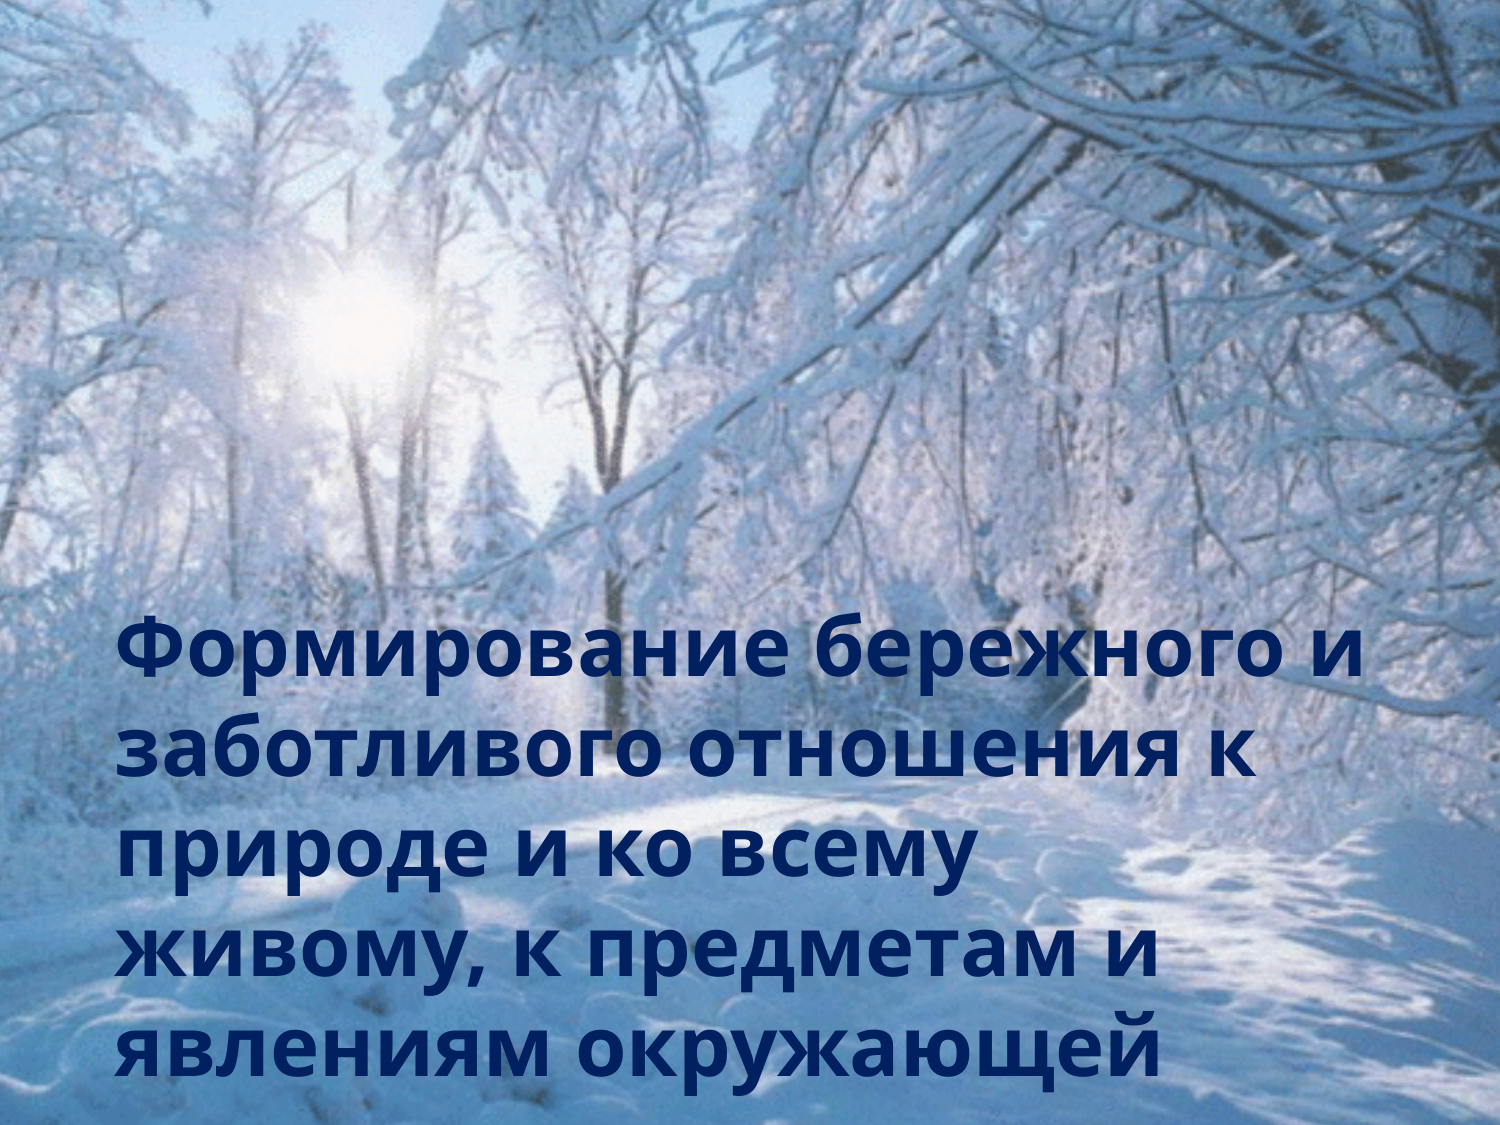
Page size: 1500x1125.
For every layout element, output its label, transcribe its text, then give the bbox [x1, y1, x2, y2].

text_box Формирование бережного и заботливого отношения к природе и ко всему живому, к предметам и явлениям окружающей среды. [100, 586, 1388, 1125]
picture [0, 0, 1500, 1125]
